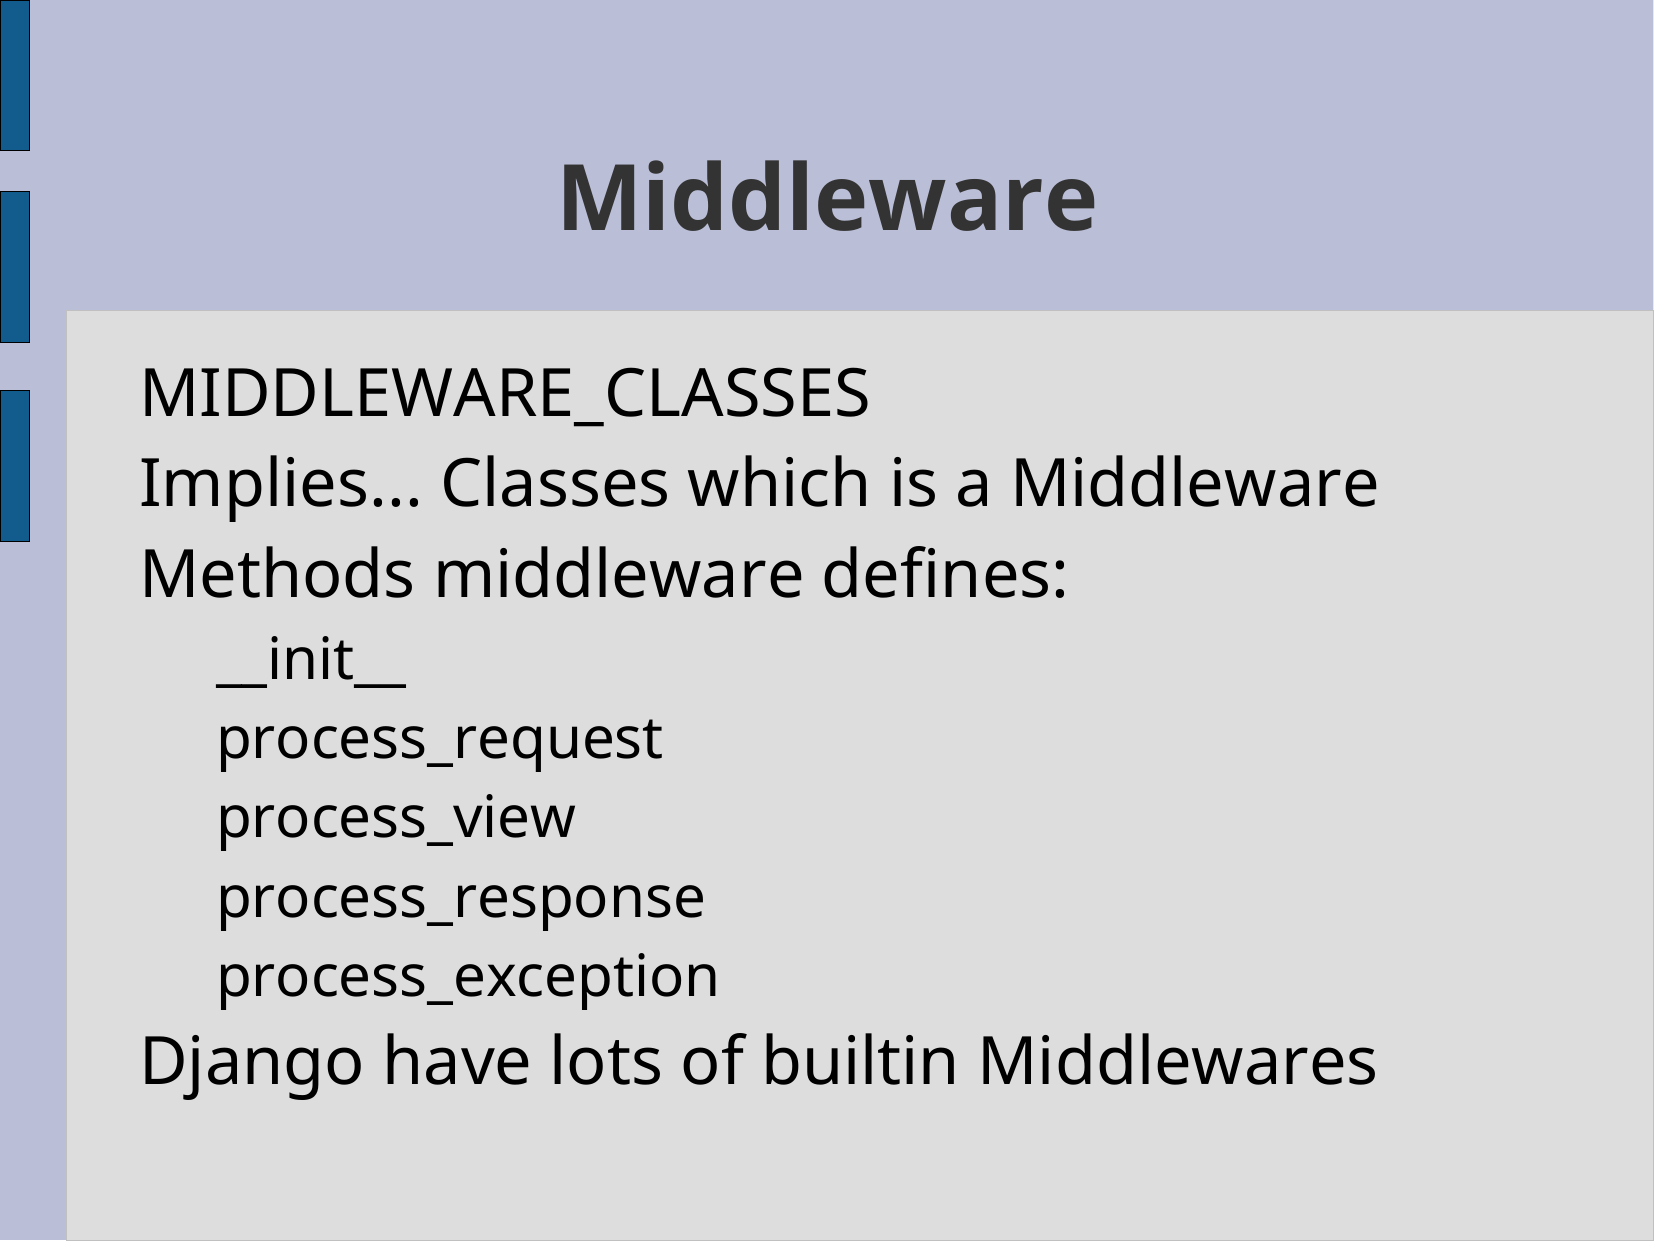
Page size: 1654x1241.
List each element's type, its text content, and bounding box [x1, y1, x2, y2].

list MIDDLEWARE_CLASSES Implies... Classes which is a Middleware Methods middleware defines: __init__ process_request process_view process_response process_exception Django have lots of builtin Middlewares [121, 344, 1534, 1112]
title Middleware [121, 98, 1534, 291]
